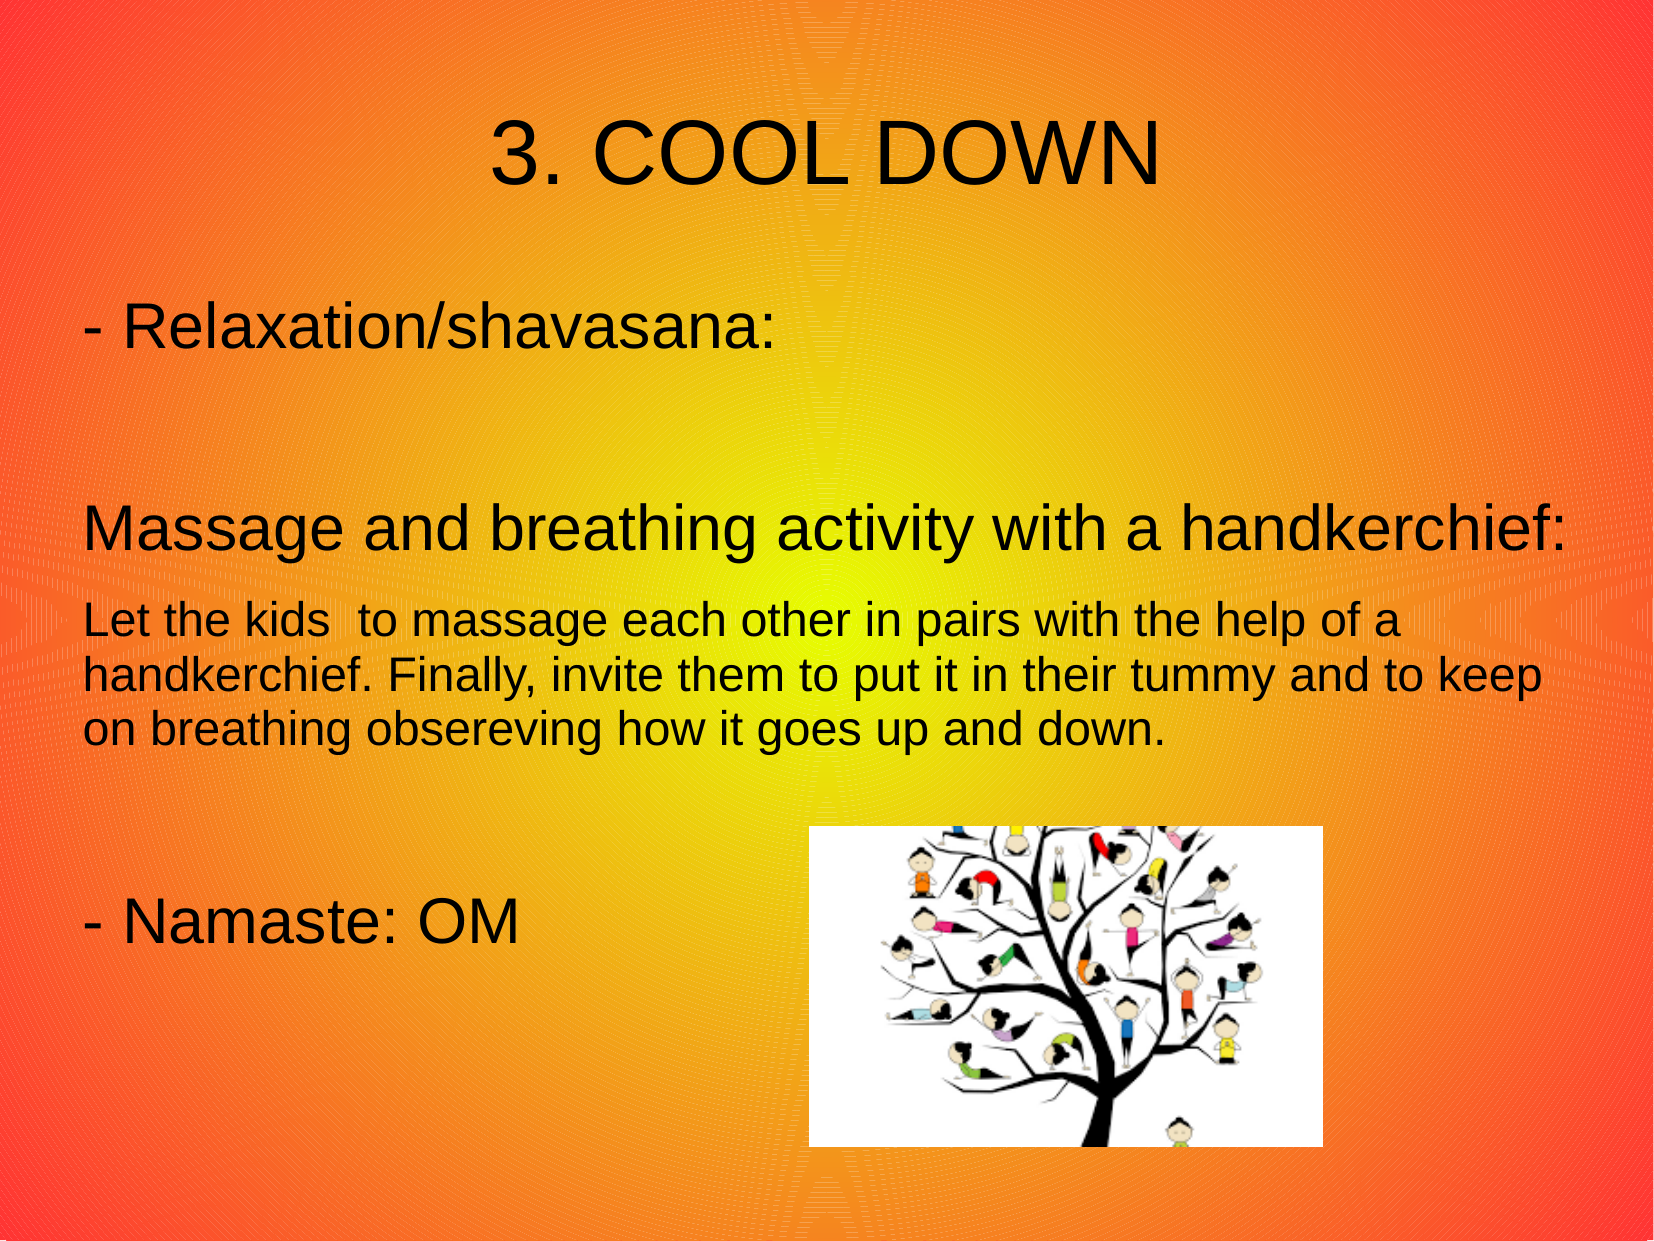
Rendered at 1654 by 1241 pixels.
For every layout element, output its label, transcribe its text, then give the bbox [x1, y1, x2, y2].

title 3. COOL DOWN [82, 49, 1571, 257]
list - Relaxation/shavasana: Massage and breathing activity with a handkerchief: Let the kids to massage each other in pairs with the help of a handkerchief. Finally, invite them to put it in their tummy and to keep on breathing obsereving how it goes up and down. - Namaste: OM [82, 290, 1571, 1010]
picture [809, 826, 1323, 1147]
